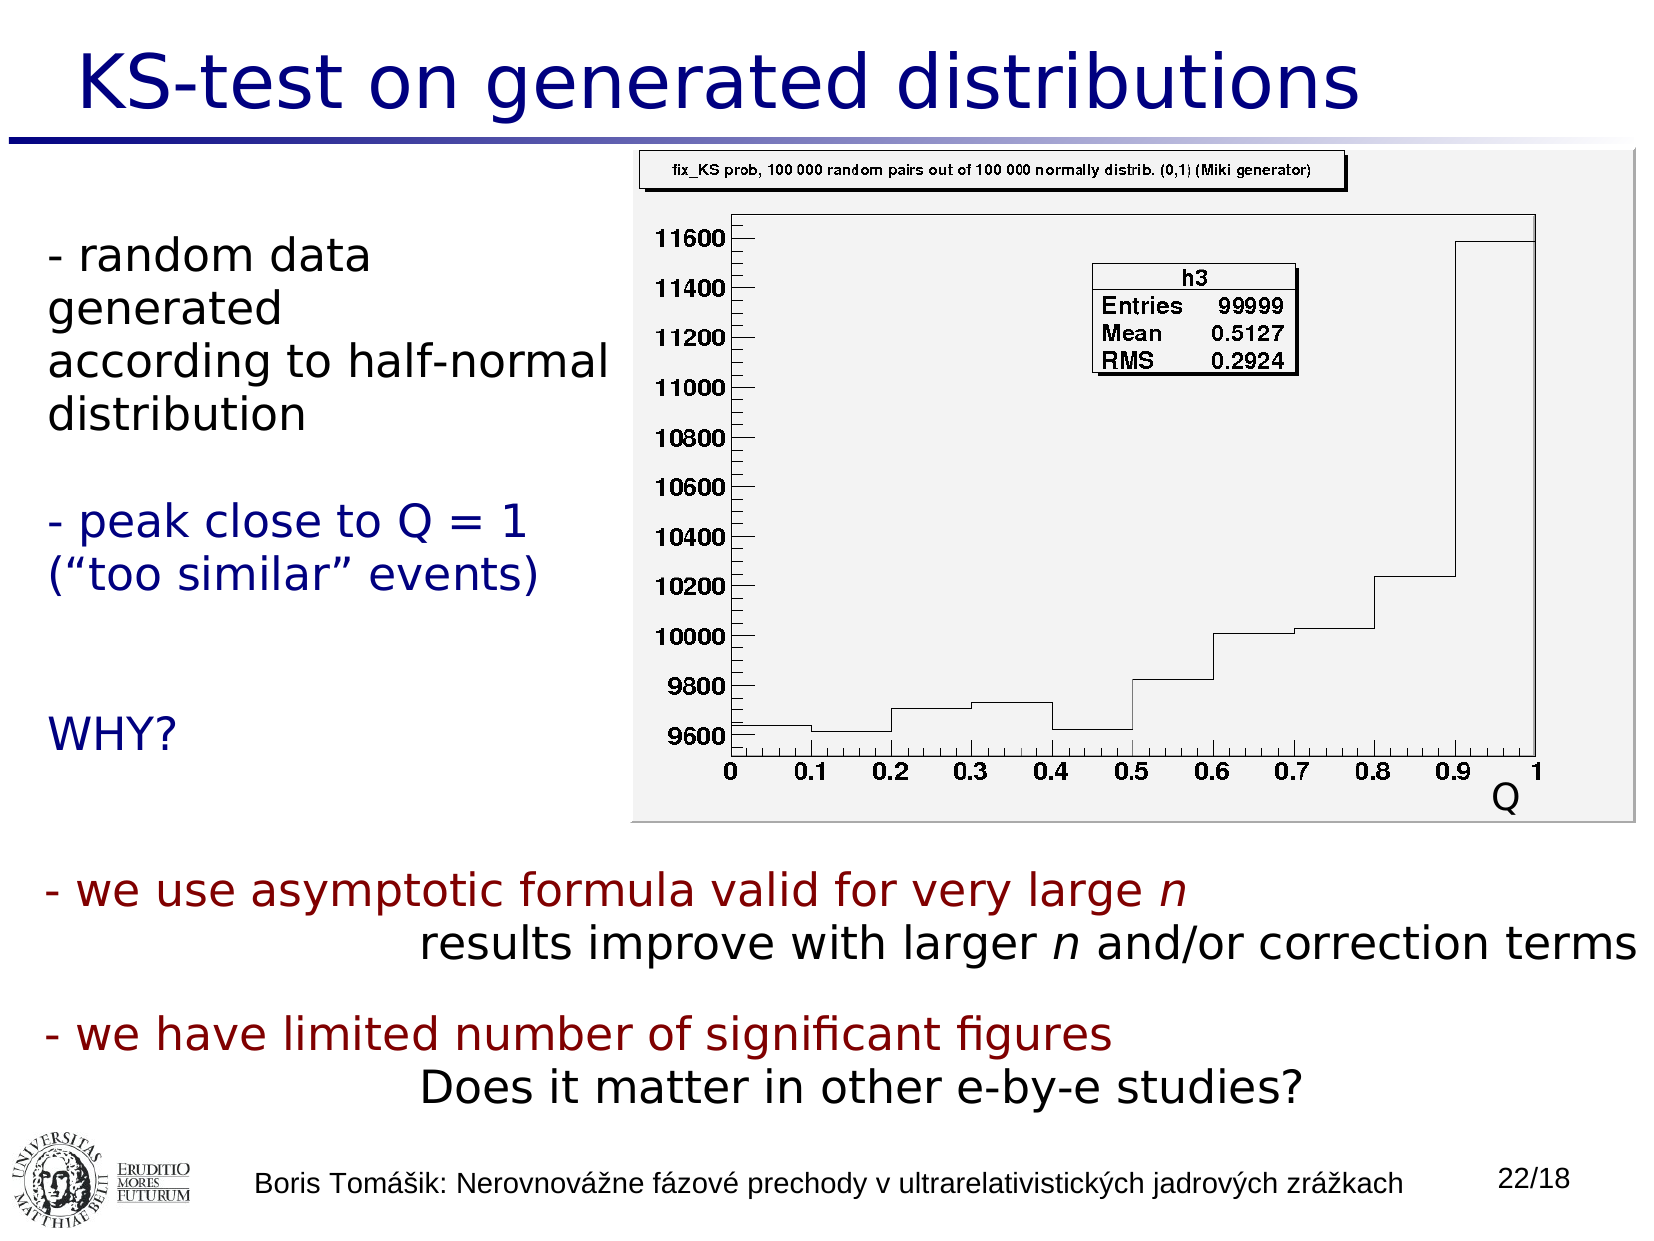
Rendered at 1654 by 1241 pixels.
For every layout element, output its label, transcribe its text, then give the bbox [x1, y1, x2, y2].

text_box Q [1476, 768, 1536, 827]
picture [630, 147, 1636, 823]
picture [12, 1132, 190, 1228]
subtitle - random data generated according to half-normal distribution - peak close to Q = 1 (“too similar” events) WHY? [47, 162, 621, 827]
title KS-test on generated distributions [75, 17, 1565, 149]
text_box - we use asymptotic formula valid for very large n results improve with larger n and/or correction terms [29, 856, 1654, 978]
text_box - we have limited number of significant figures Does it matter in other e-by-e studies? [29, 1000, 1336, 1123]
